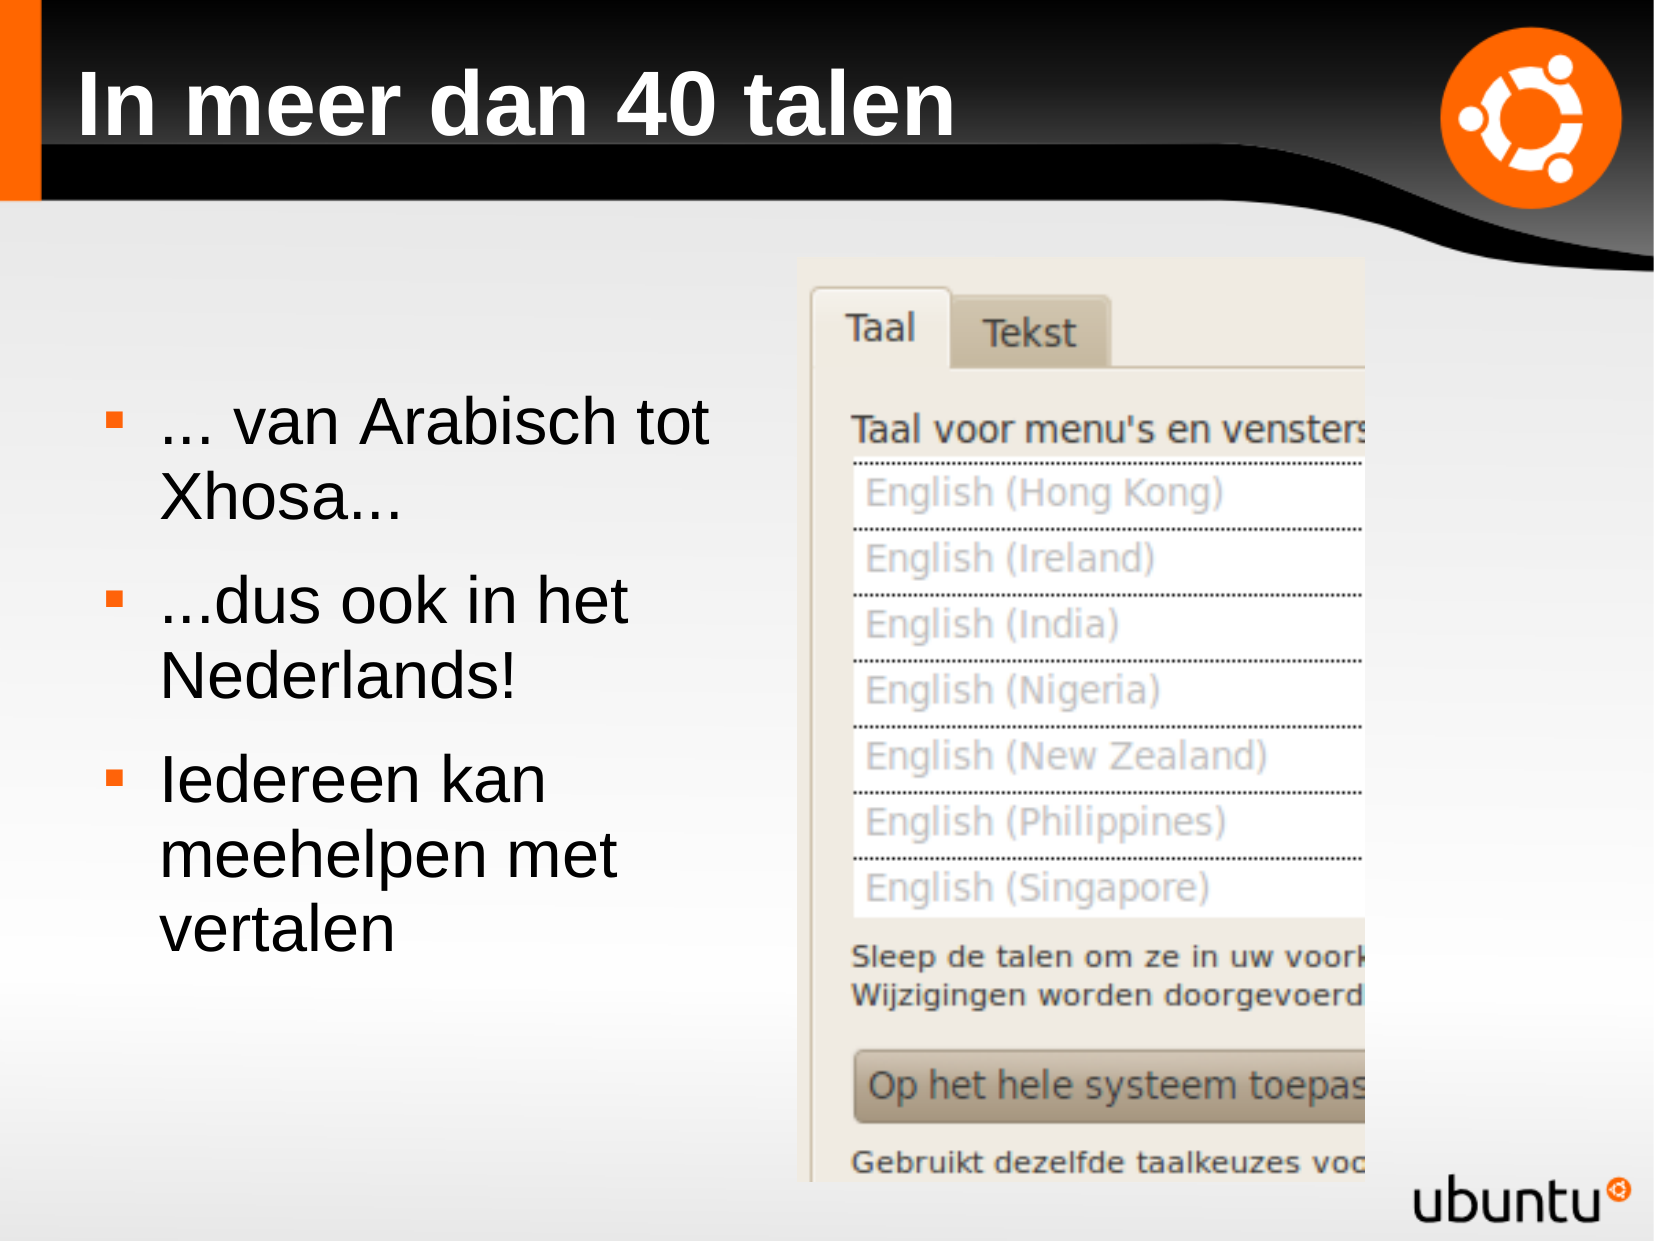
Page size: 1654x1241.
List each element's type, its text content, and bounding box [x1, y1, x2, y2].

picture [0, 0, 1654, 1241]
title In meer dan 40 talen [76, 0, 1565, 208]
list ... van Arabisch tot Xhosa... ...dus ook in het Nederlands! Iedereen kan meehelpen met vertalen [88, 383, 797, 967]
